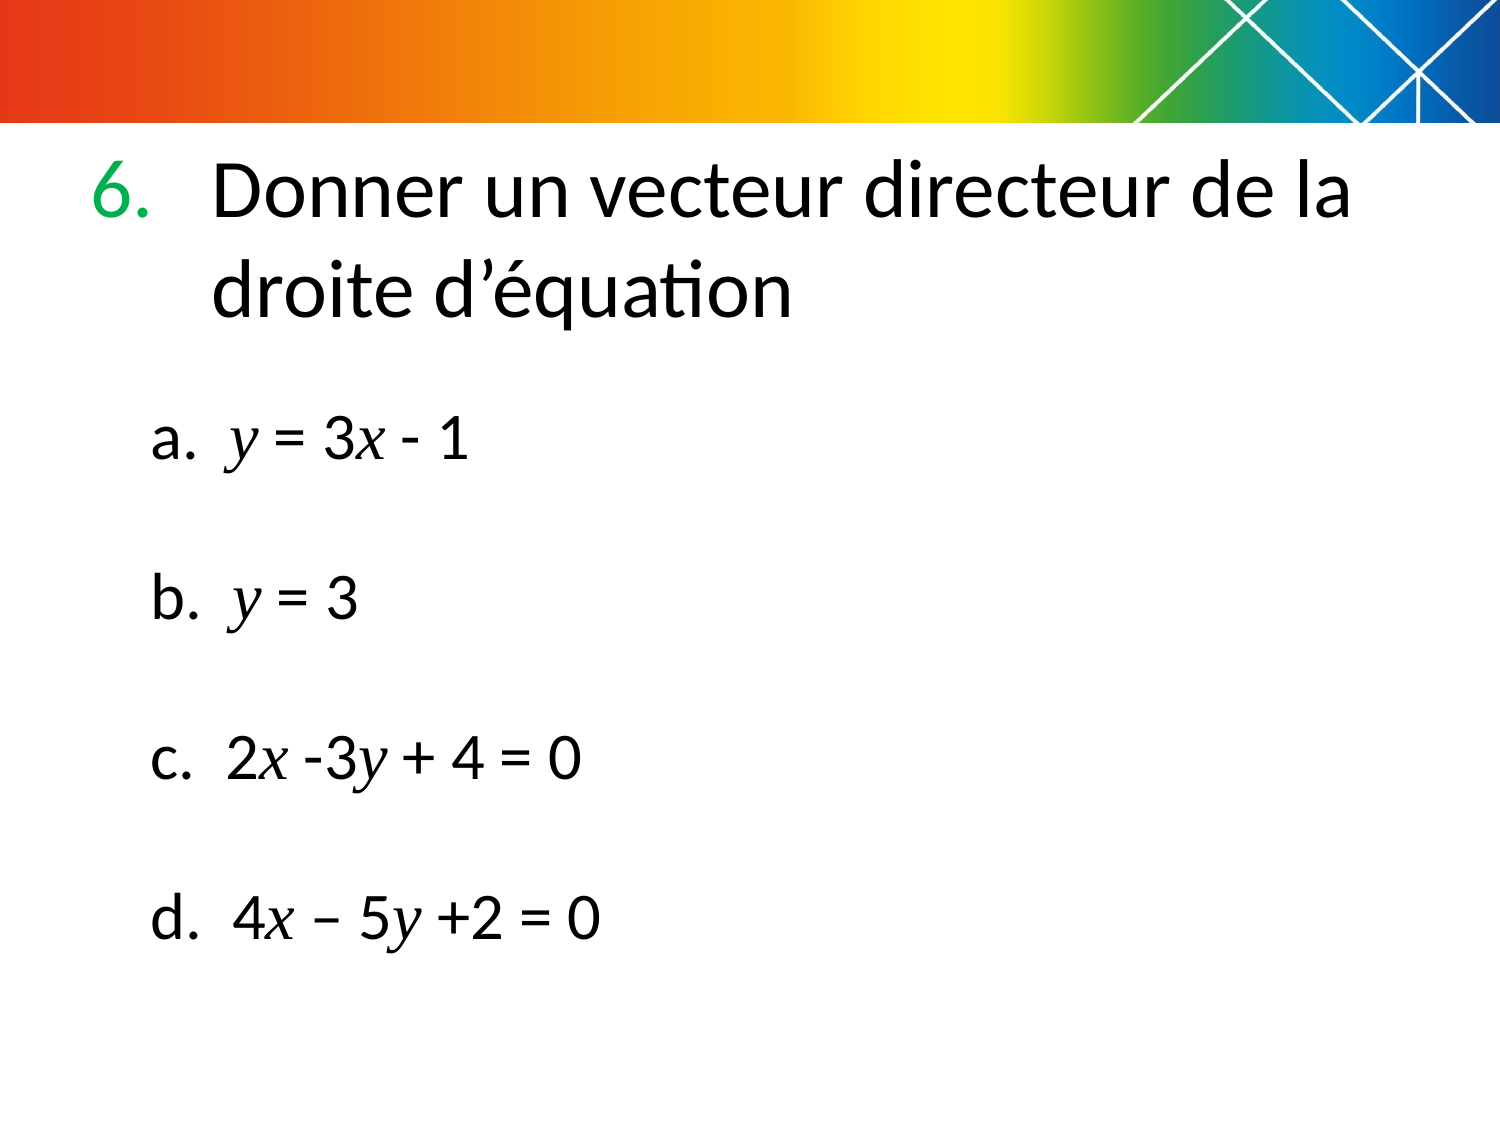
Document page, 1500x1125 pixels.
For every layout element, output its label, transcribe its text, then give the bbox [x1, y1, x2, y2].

picture [1340, 0, 1500, 123]
text_box a. y = 3x - 1 b. y = 3 c. 2x -3y + 4 = 0 d. 4x – 5y +2 = 0 [135, 385, 691, 1041]
picture [0, 0, 1359, 123]
title Donner un vecteur directeur de la droite d’équation [75, 126, 1454, 342]
